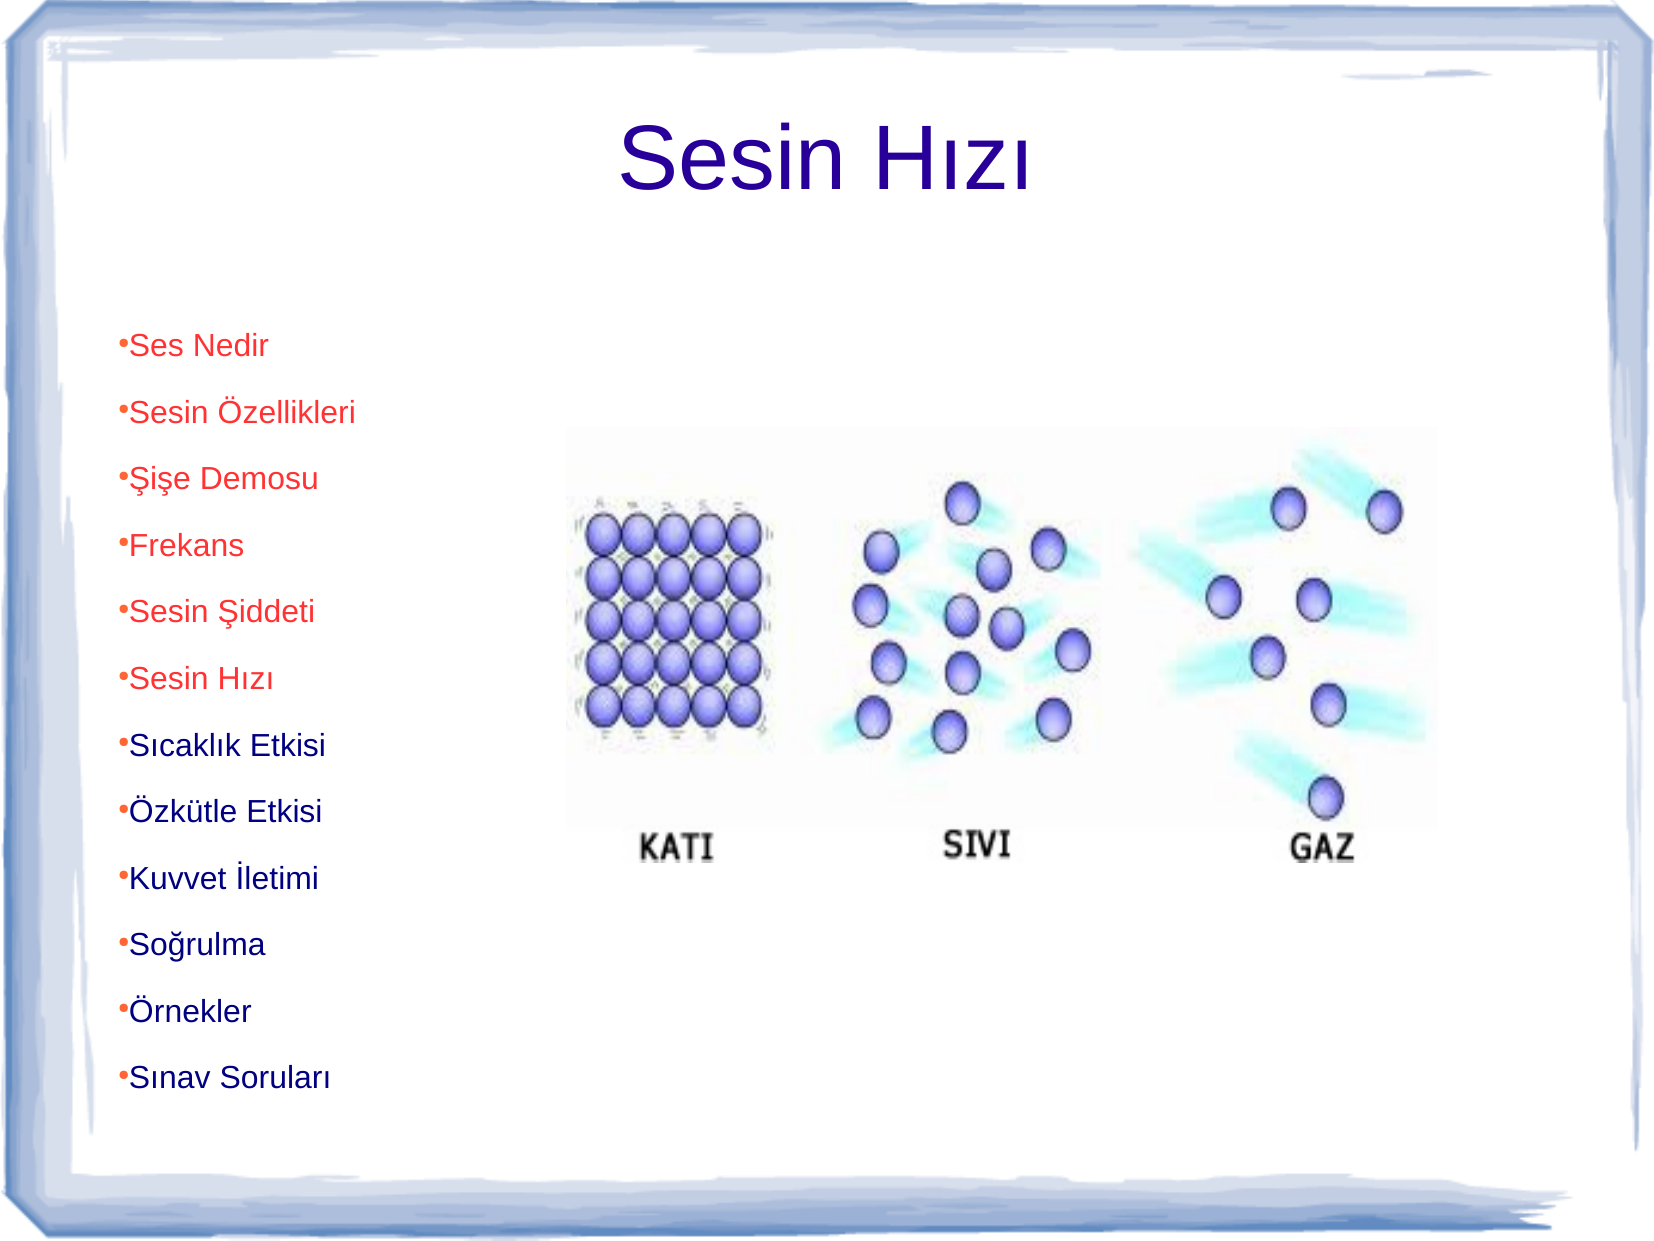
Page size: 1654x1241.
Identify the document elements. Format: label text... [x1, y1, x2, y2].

picture [566, 427, 1438, 863]
list Ses Nedir Sesin Özellikleri Şişe Demosu Frekans Sesin Şiddeti Sesin Hızı Sıcaklık Etkisi Özkütle Etkisi Kuvvet İletimi Soğrulma Örnekler Sınav Soruları [118, 324, 438, 1097]
title Sesin Hızı [82, 49, 1571, 257]
